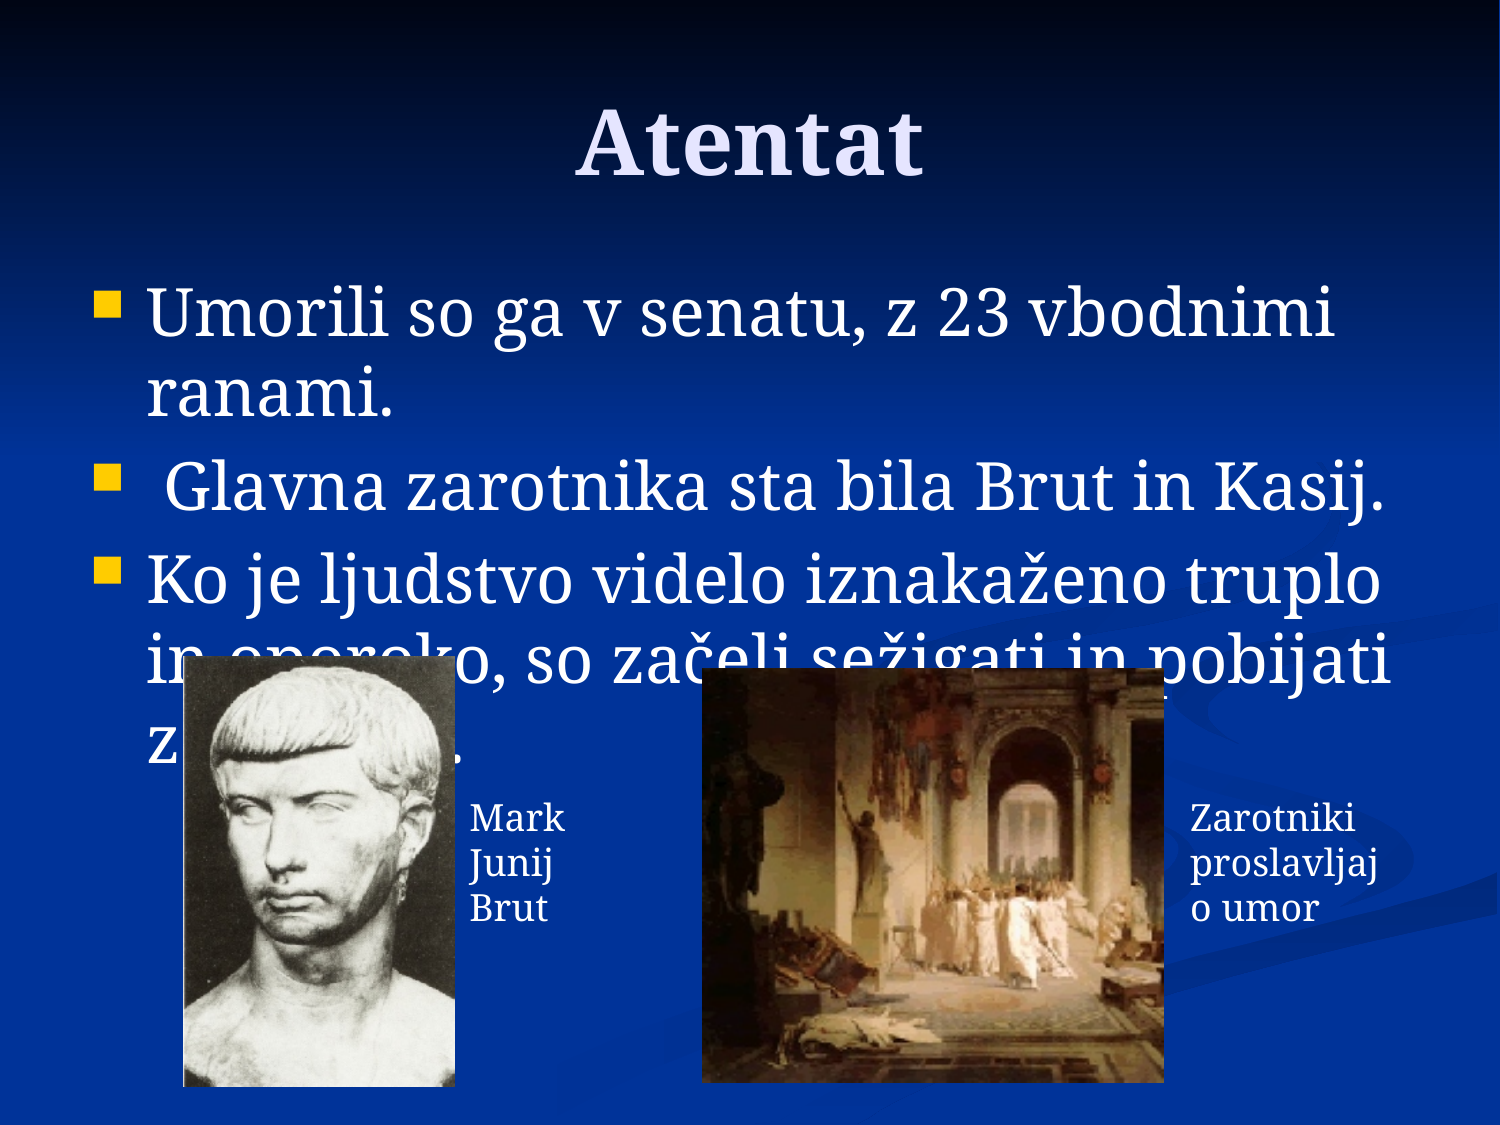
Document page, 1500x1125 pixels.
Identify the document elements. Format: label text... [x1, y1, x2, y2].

text_box Zarotniki proslavljajo umor [1175, 786, 1400, 937]
picture [702, 668, 1164, 1083]
title Atentat [75, 45, 1425, 233]
text_box Mark Junij Brut [454, 786, 609, 937]
list Umorili so ga v senatu, z 23 vbodnimi ranami. Glavna zarotnika sta bila Brut in Kasij. Ko je ljudstvo videlo iznakaženo truplo in oporoko, so začeli sežigati in pobijati zarotnike. [75, 262, 1425, 1005]
picture [183, 656, 455, 1087]
